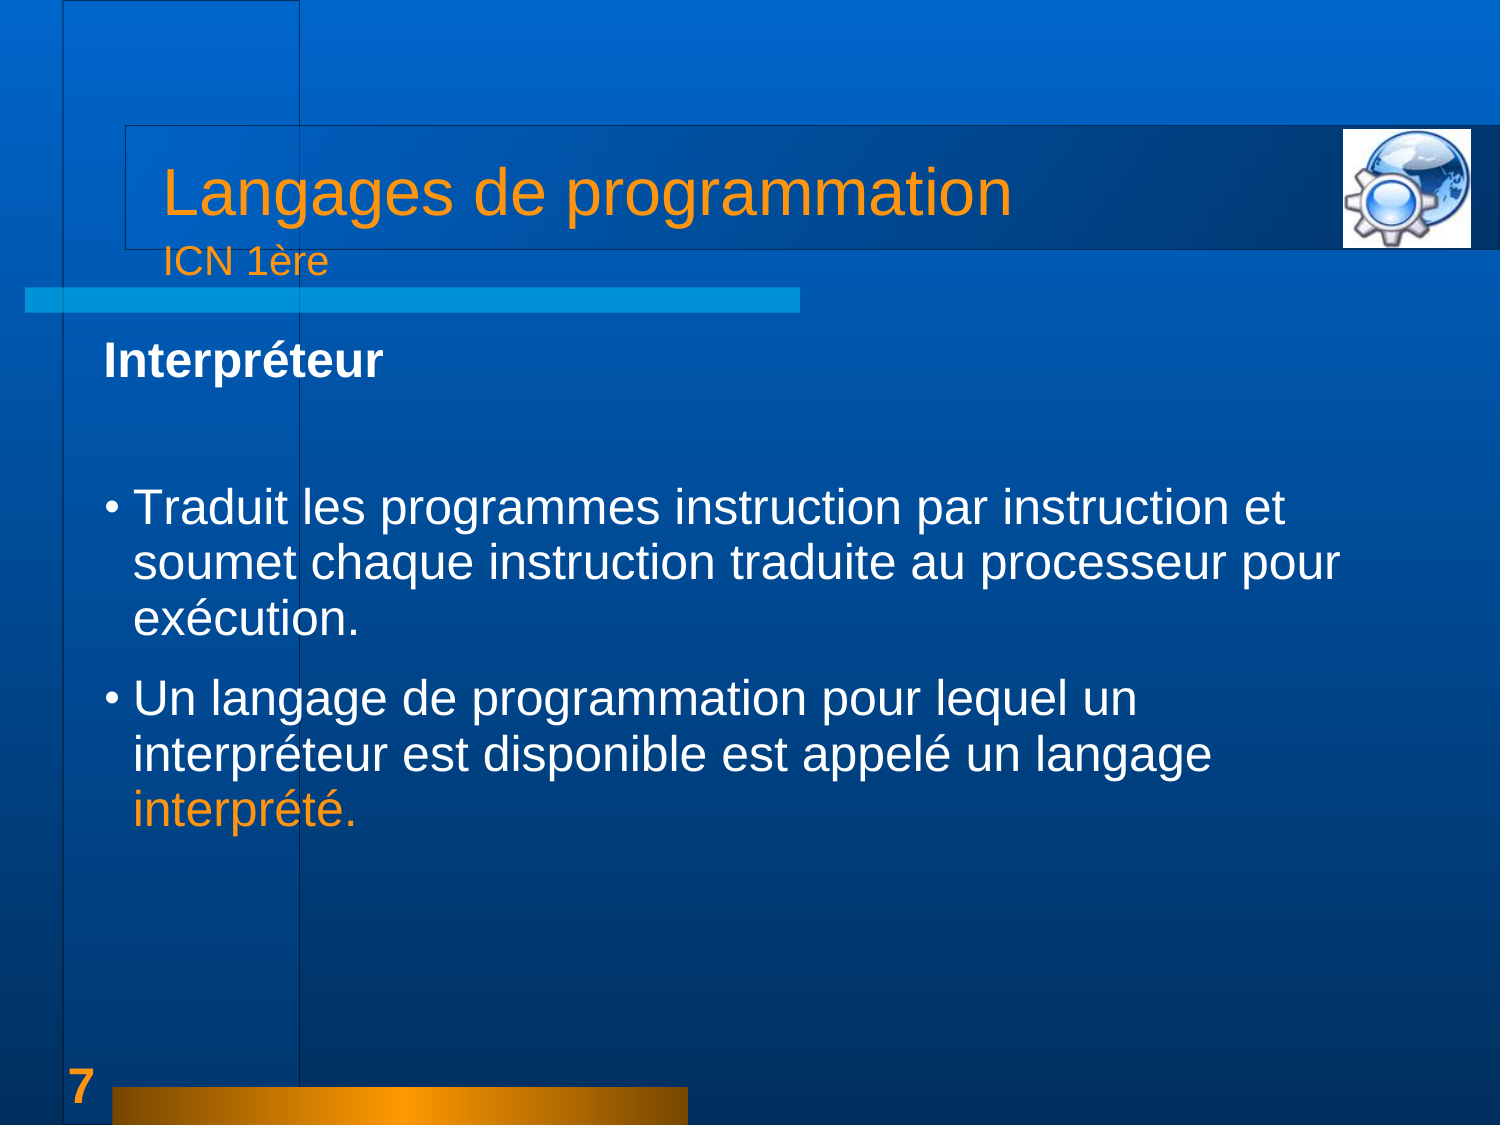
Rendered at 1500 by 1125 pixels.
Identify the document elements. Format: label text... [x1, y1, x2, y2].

text_box Interpréteur Traduit les programmes instruction par instruction et soumet chaque instruction traduite au processeur pour exécution. Un langage de programmation pour lequel un interpréteur est disponible est appelé un langage interprété. [88, 324, 1418, 975]
picture [1343, 129, 1471, 248]
